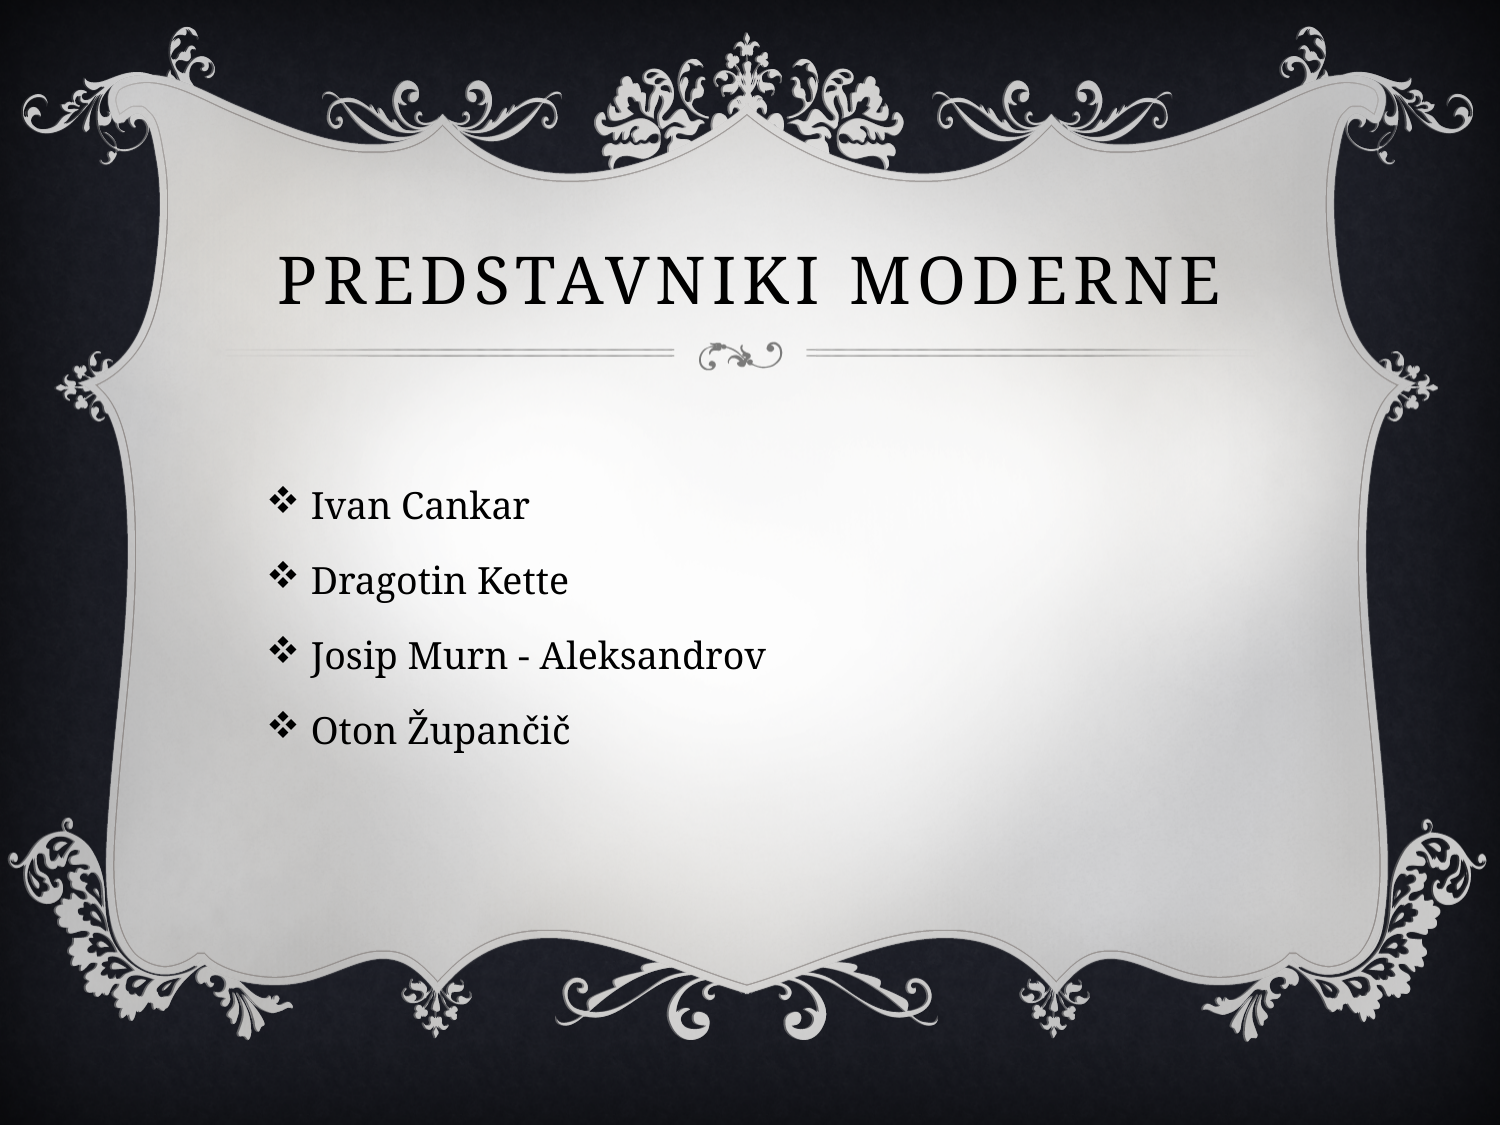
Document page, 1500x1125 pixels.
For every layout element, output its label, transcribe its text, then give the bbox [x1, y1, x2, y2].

title Predstavniki moderne [225, 212, 1275, 325]
picture [0, 0, 1500, 1125]
list Ivan Cankar Dragotin Kette Josip Murn - Aleksandrov Oton Župančič [225, 399, 1275, 900]
